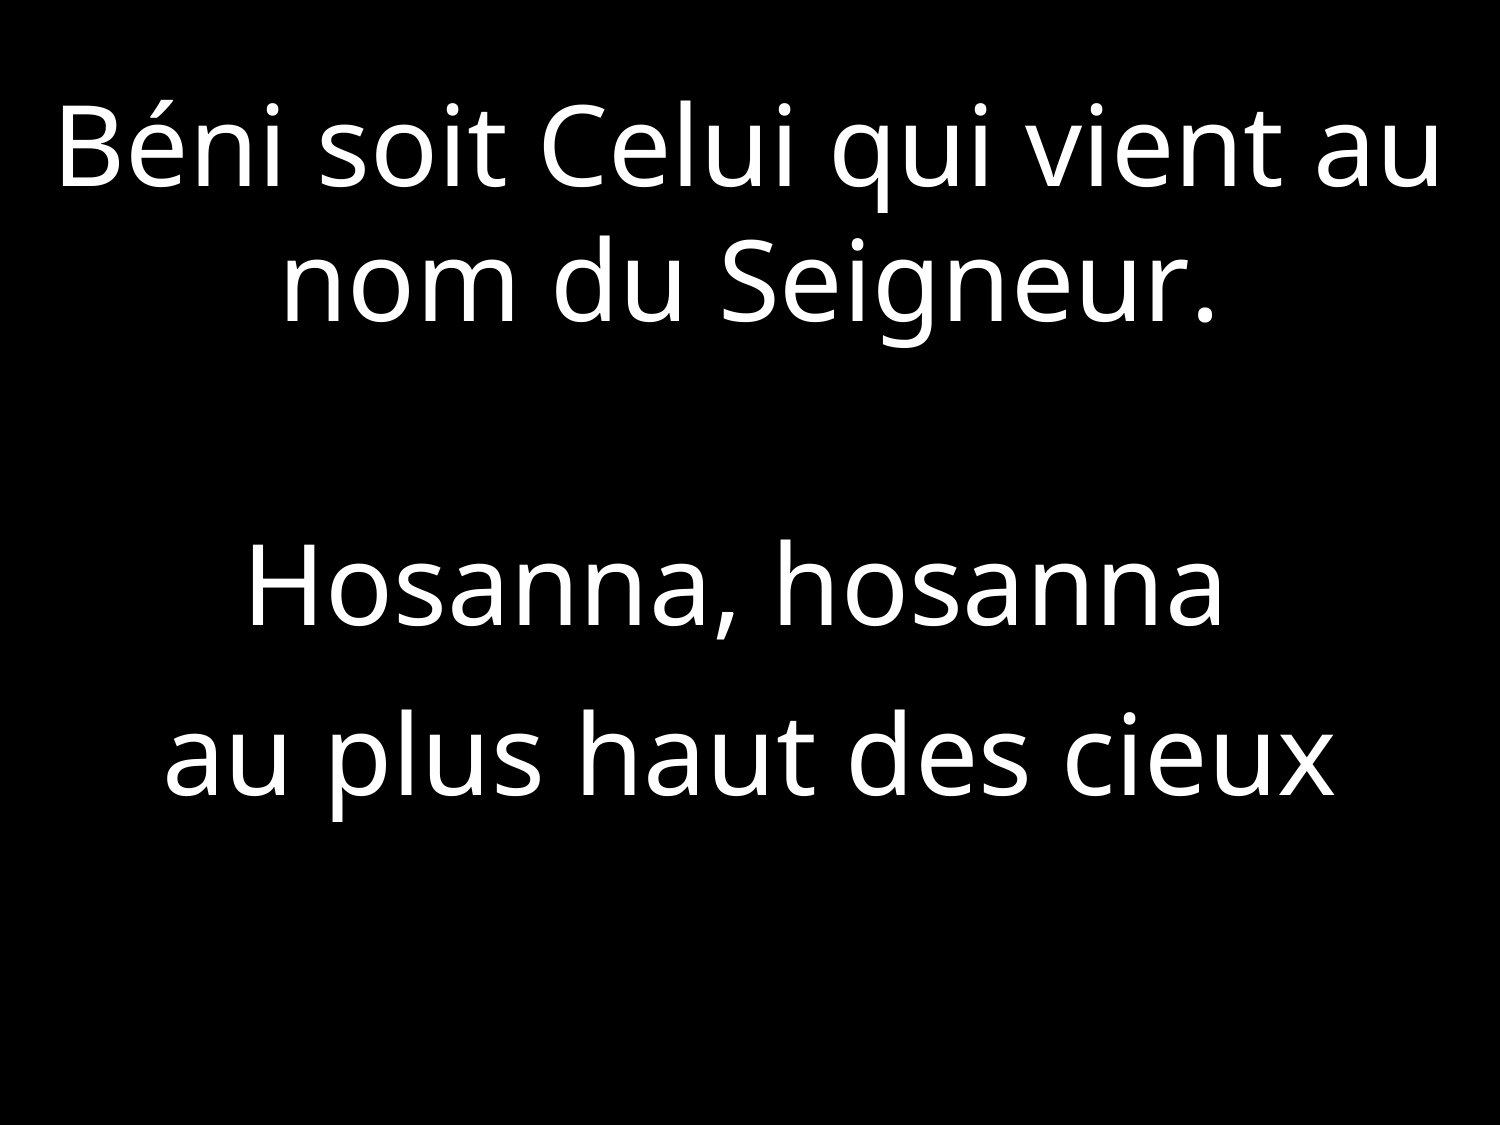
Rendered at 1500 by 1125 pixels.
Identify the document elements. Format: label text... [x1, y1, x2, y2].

text_box Béni soit Celui qui vient au nom du Seigneur. Hosanna, hosanna au plus haut des cieux [0, 66, 1500, 1005]
